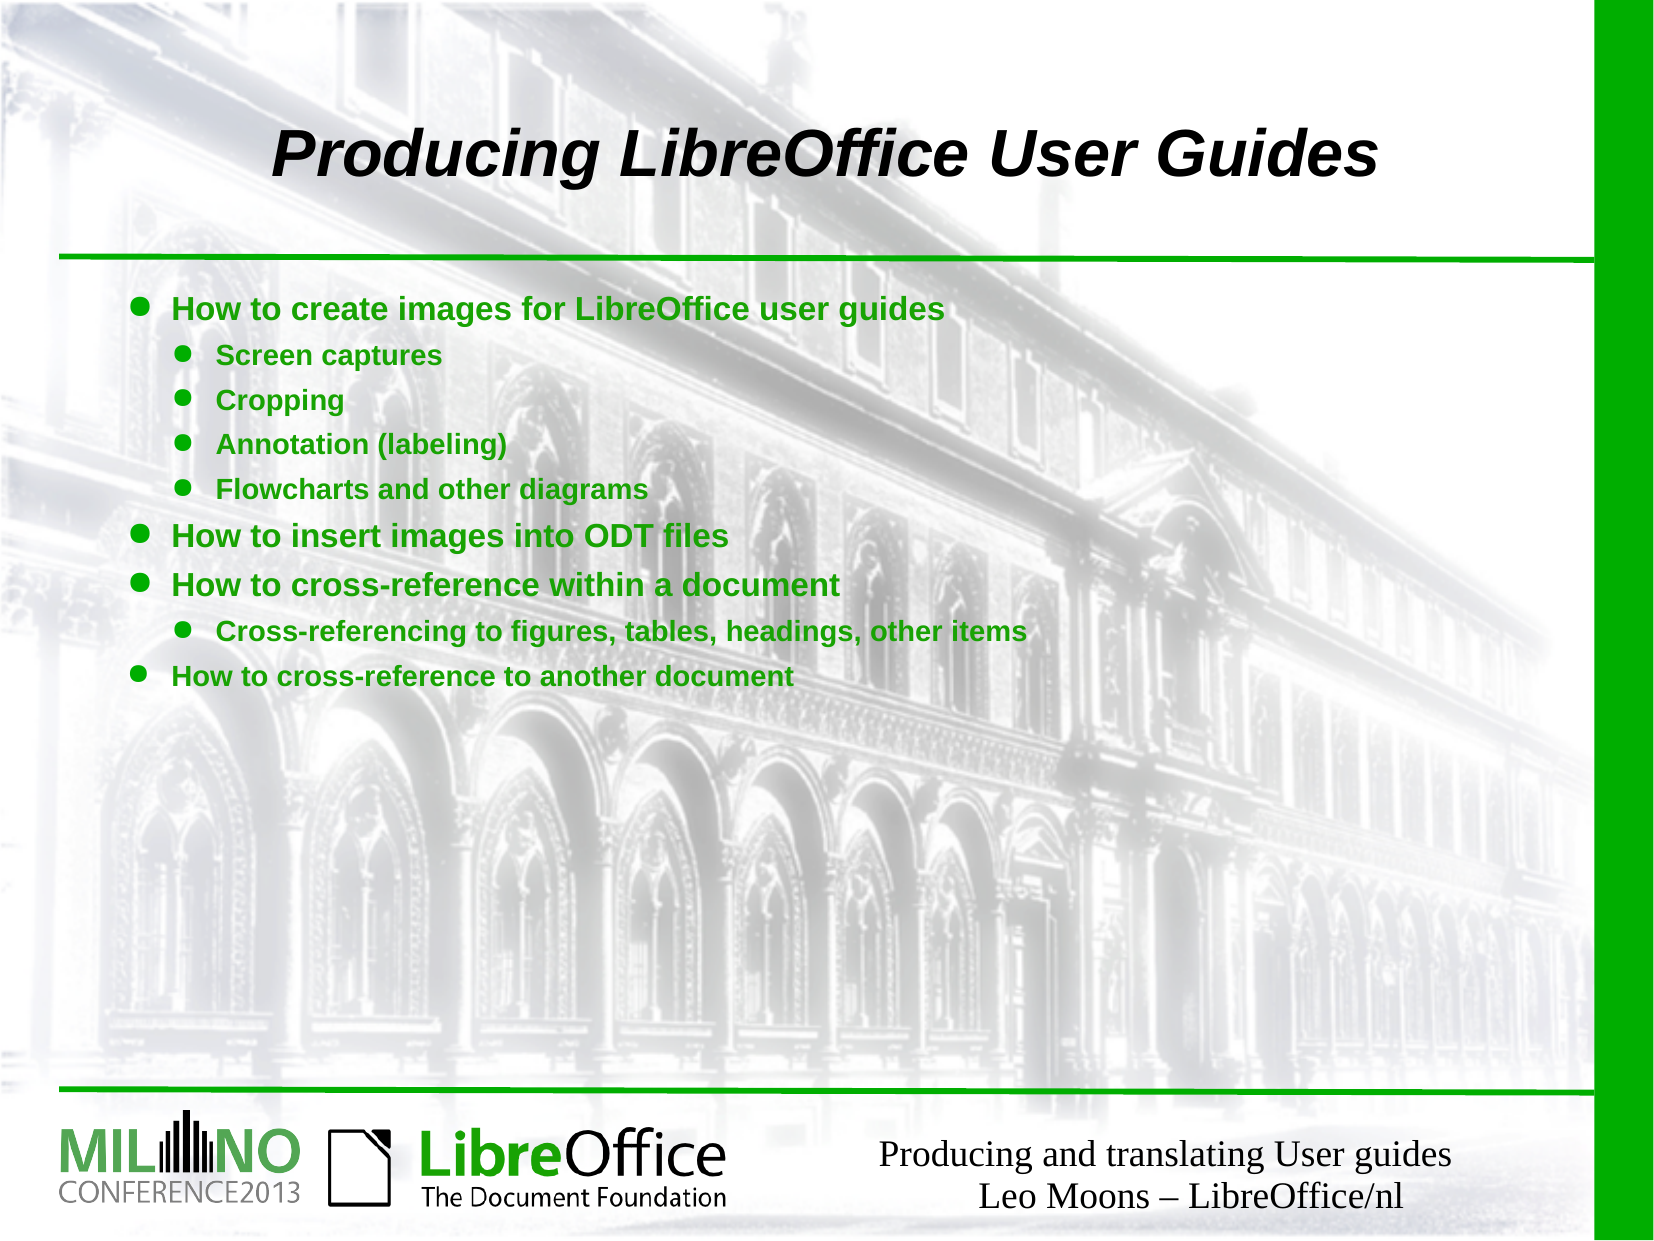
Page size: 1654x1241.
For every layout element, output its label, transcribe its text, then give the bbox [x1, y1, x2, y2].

picture [0, 1, 1594, 1241]
title Producing LibreOffice User Guides [82, 49, 1571, 257]
list How to create images for LibreOffice user guides Screen captures Cropping Annotation (labeling) Flowcharts and other diagrams How to insert images into ODT files How to cross-reference within a document Cross-referencing to figures, tables, headings, other items How to cross-reference to another document [82, 290, 1571, 1010]
text_box Producing and translating User guides Leo Moons – LibreOffice/nl [864, 1126, 1519, 1224]
